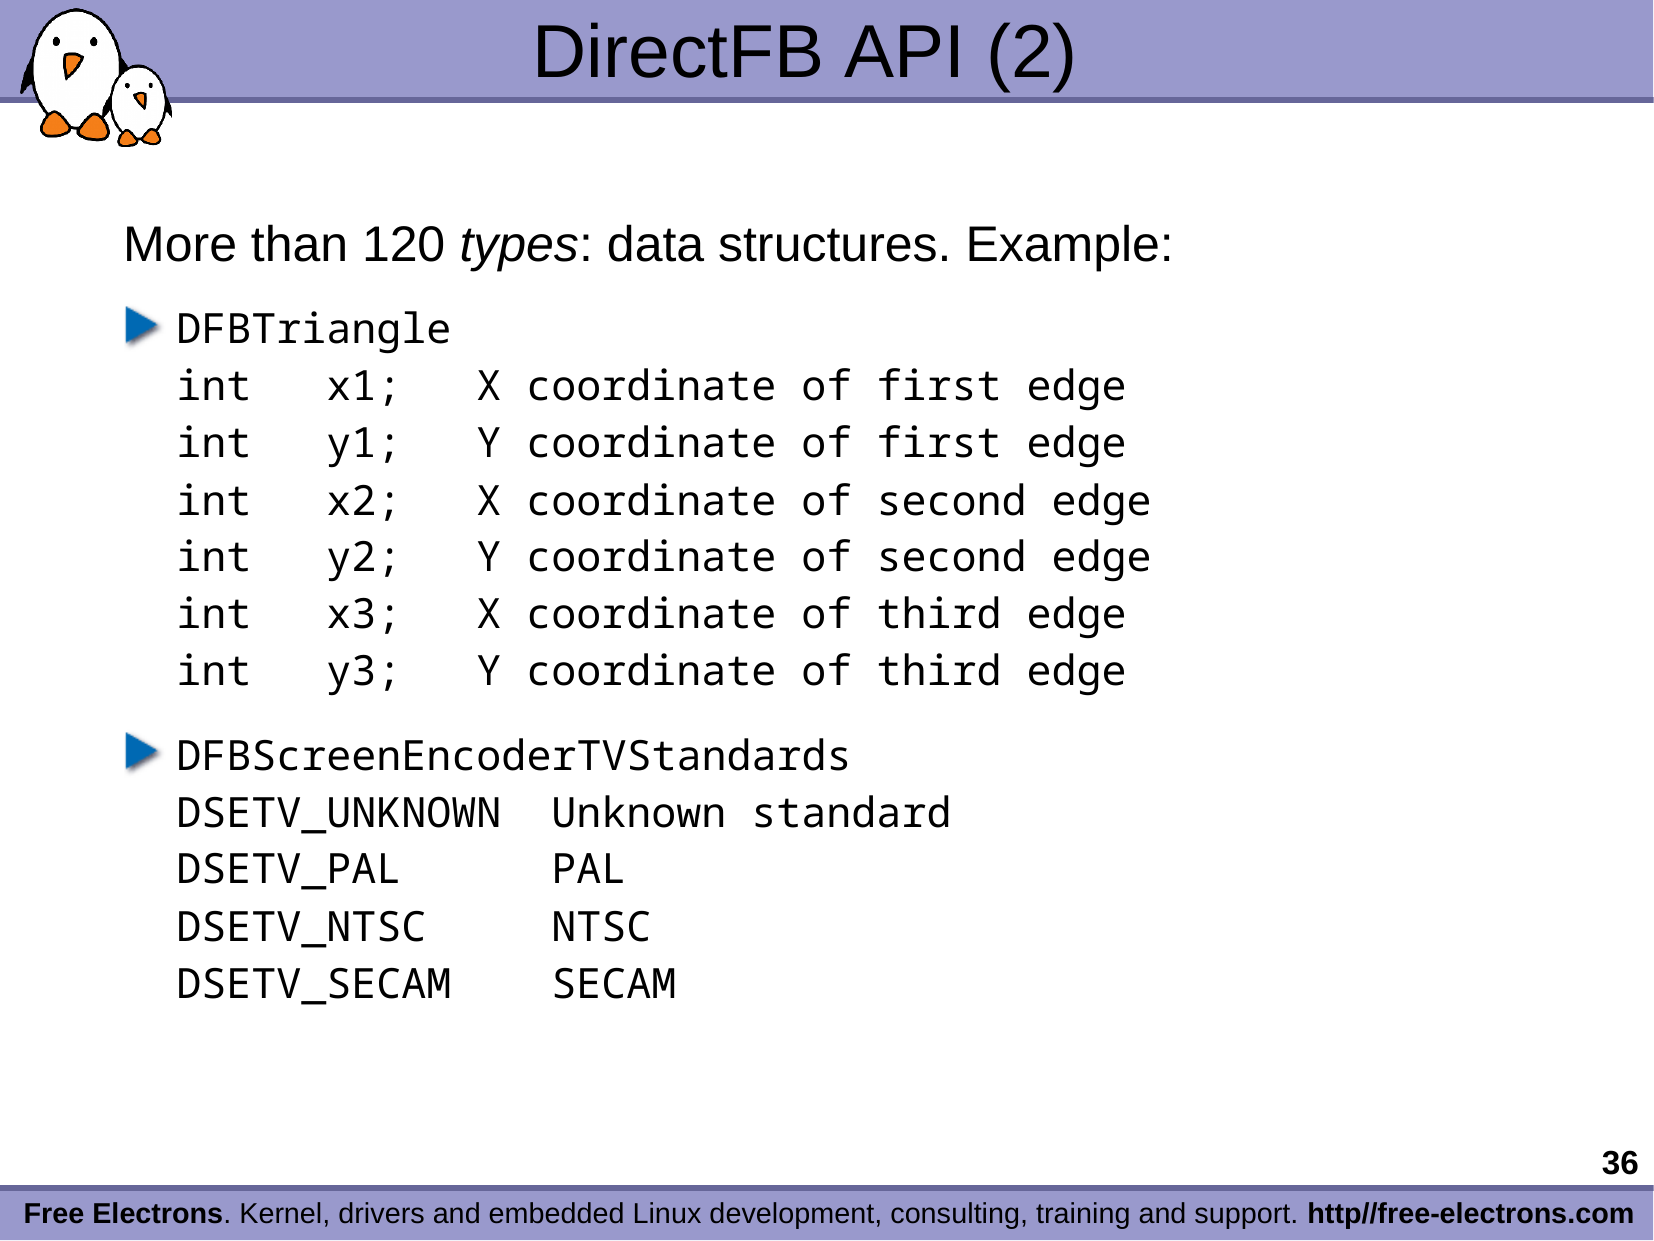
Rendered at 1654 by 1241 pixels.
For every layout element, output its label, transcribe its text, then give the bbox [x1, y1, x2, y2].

list More than 120 types: data structures. Example: DFBTriangle int x1; X coordinate of first edge int y1; Y coordinate of first edge int x2; X coordinate of second edge int y2; Y coordinate of second edge int x3; X coordinate of third edge int y3; Y coordinate of third edge DFBScreenEncoderTVStandards DSETV_UNKNOWN Unknown standard DSETV_PAL PAL DSETV_NTSC NTSC DSETV_SECAM SECAM [105, 216, 1518, 1066]
title DirectFB API (2) [60, 0, 1551, 104]
picture [20, 8, 172, 147]
